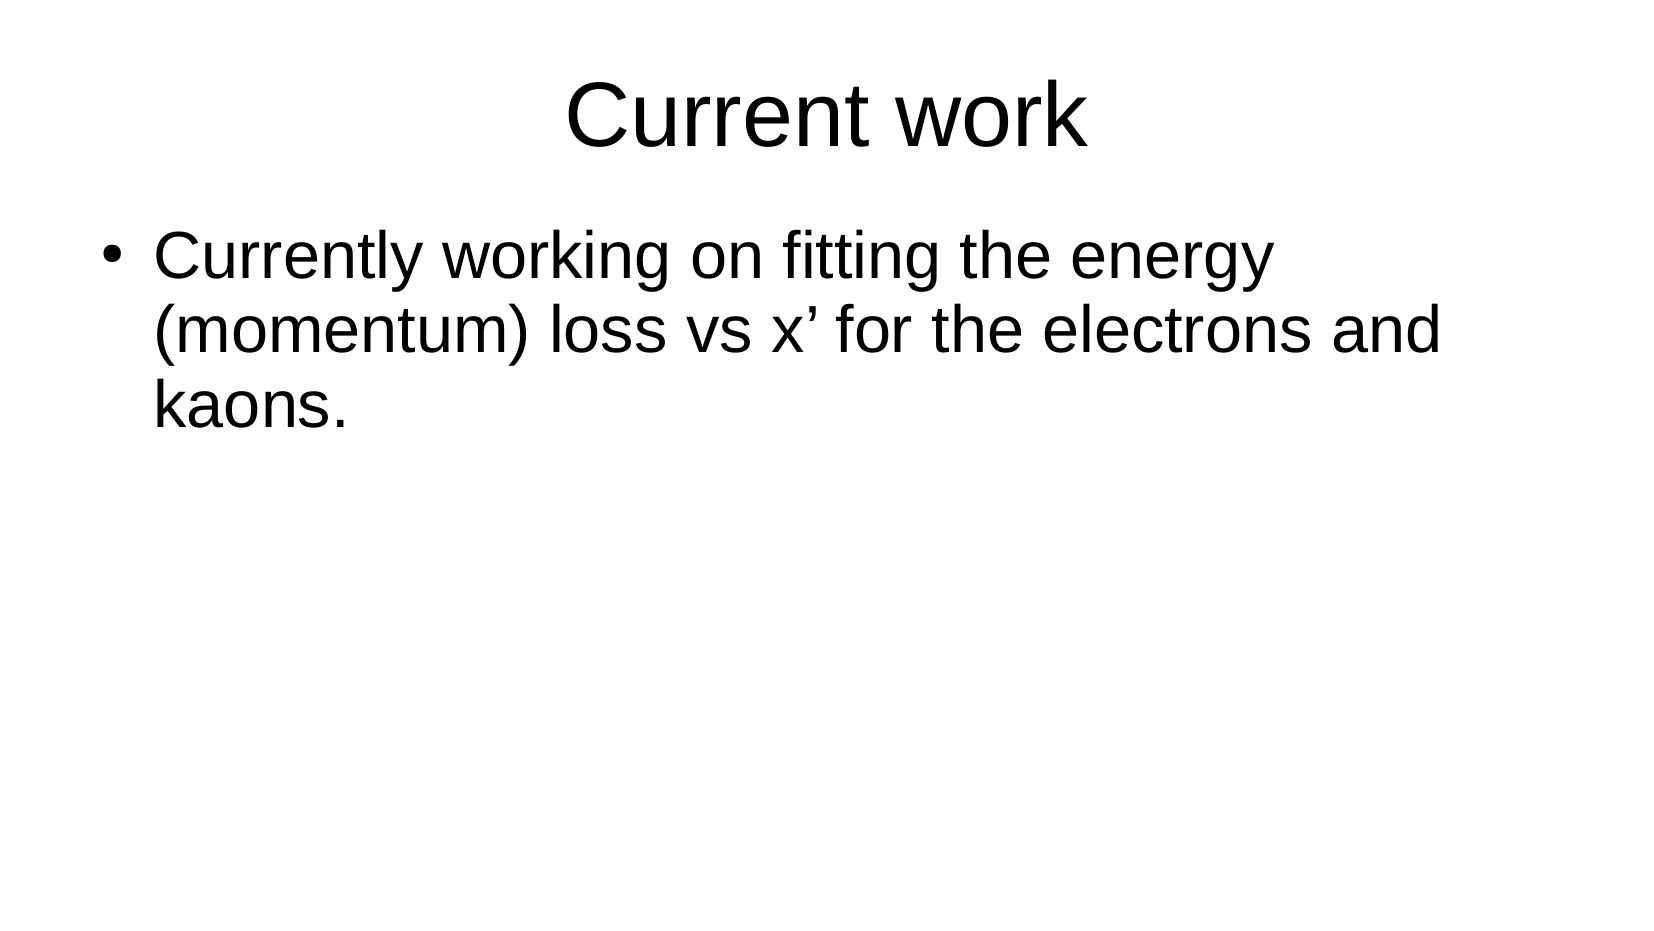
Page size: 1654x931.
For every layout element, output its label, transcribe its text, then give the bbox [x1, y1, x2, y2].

title Current work [82, 37, 1571, 193]
list Currently working on fitting the energy (momentum) loss vs x’ for the electrons and kaons. [82, 217, 1571, 758]
